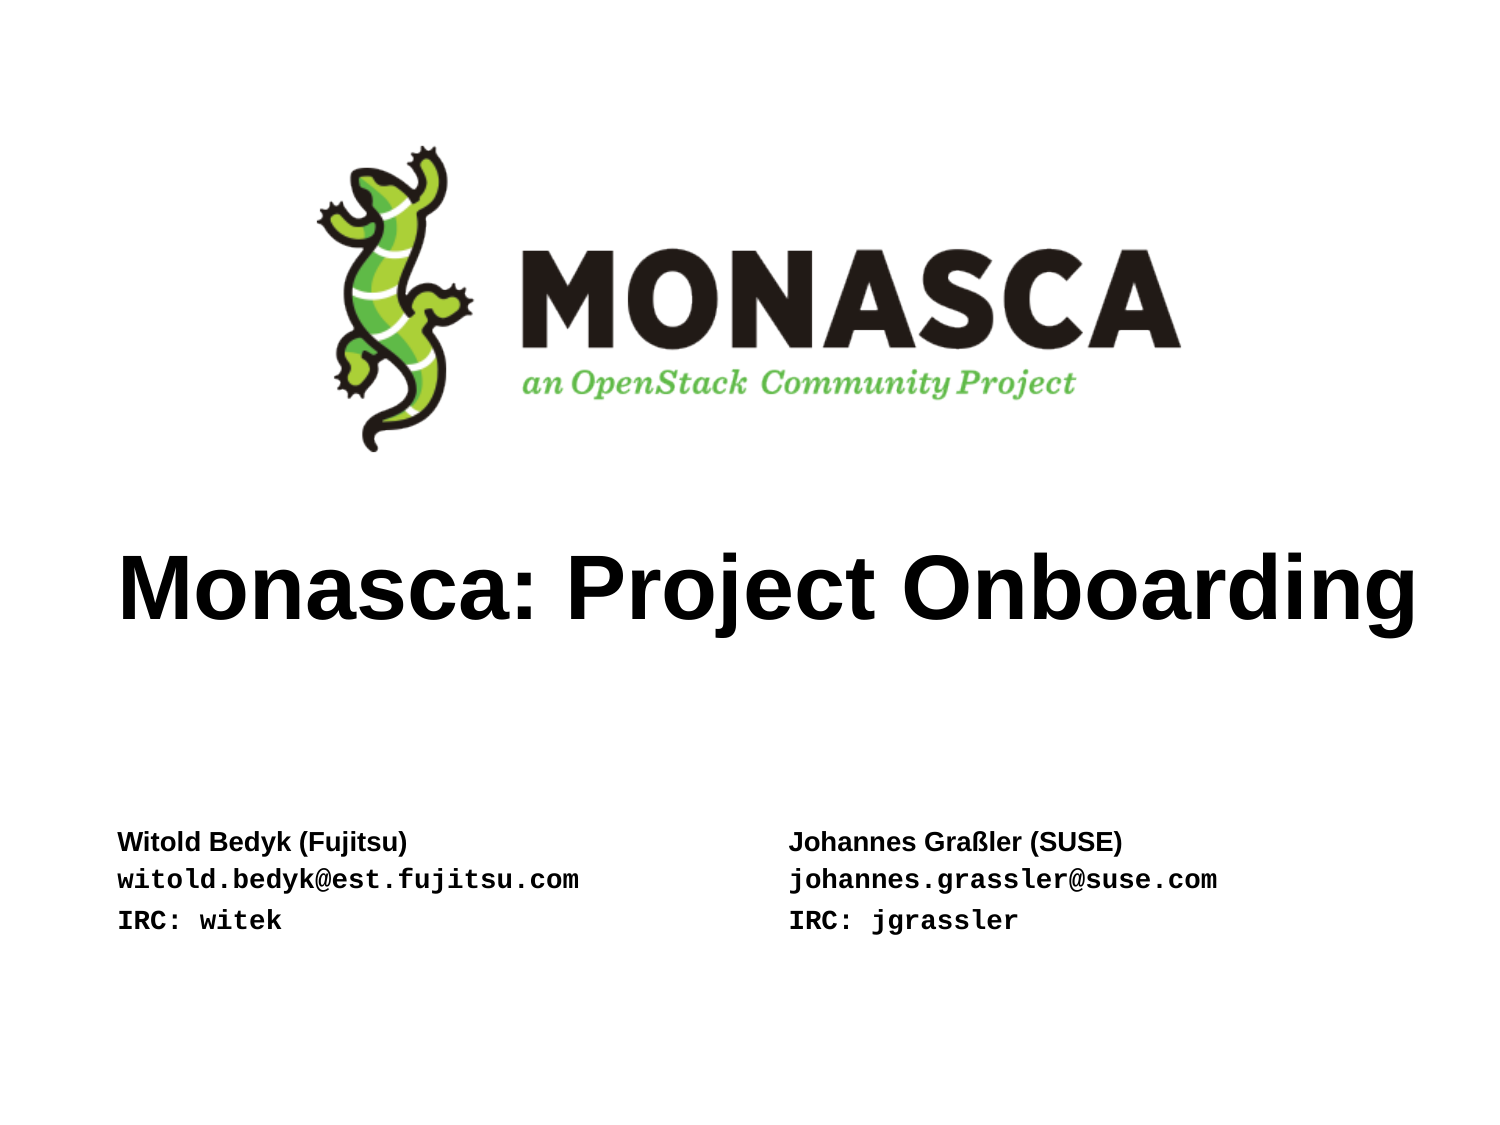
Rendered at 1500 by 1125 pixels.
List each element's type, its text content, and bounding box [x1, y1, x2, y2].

picture [281, 124, 1219, 476]
text_box Witold Bedyk (Fujitsu) witold.bedyk@est.fujitsu.com IRC: witek [117, 826, 788, 989]
title Monasca: Project Onboarding [117, 331, 1468, 640]
text_box Johannes Graßler (SUSE) johannes.grassler@suse.com IRC: jgrassler [788, 826, 1477, 989]
